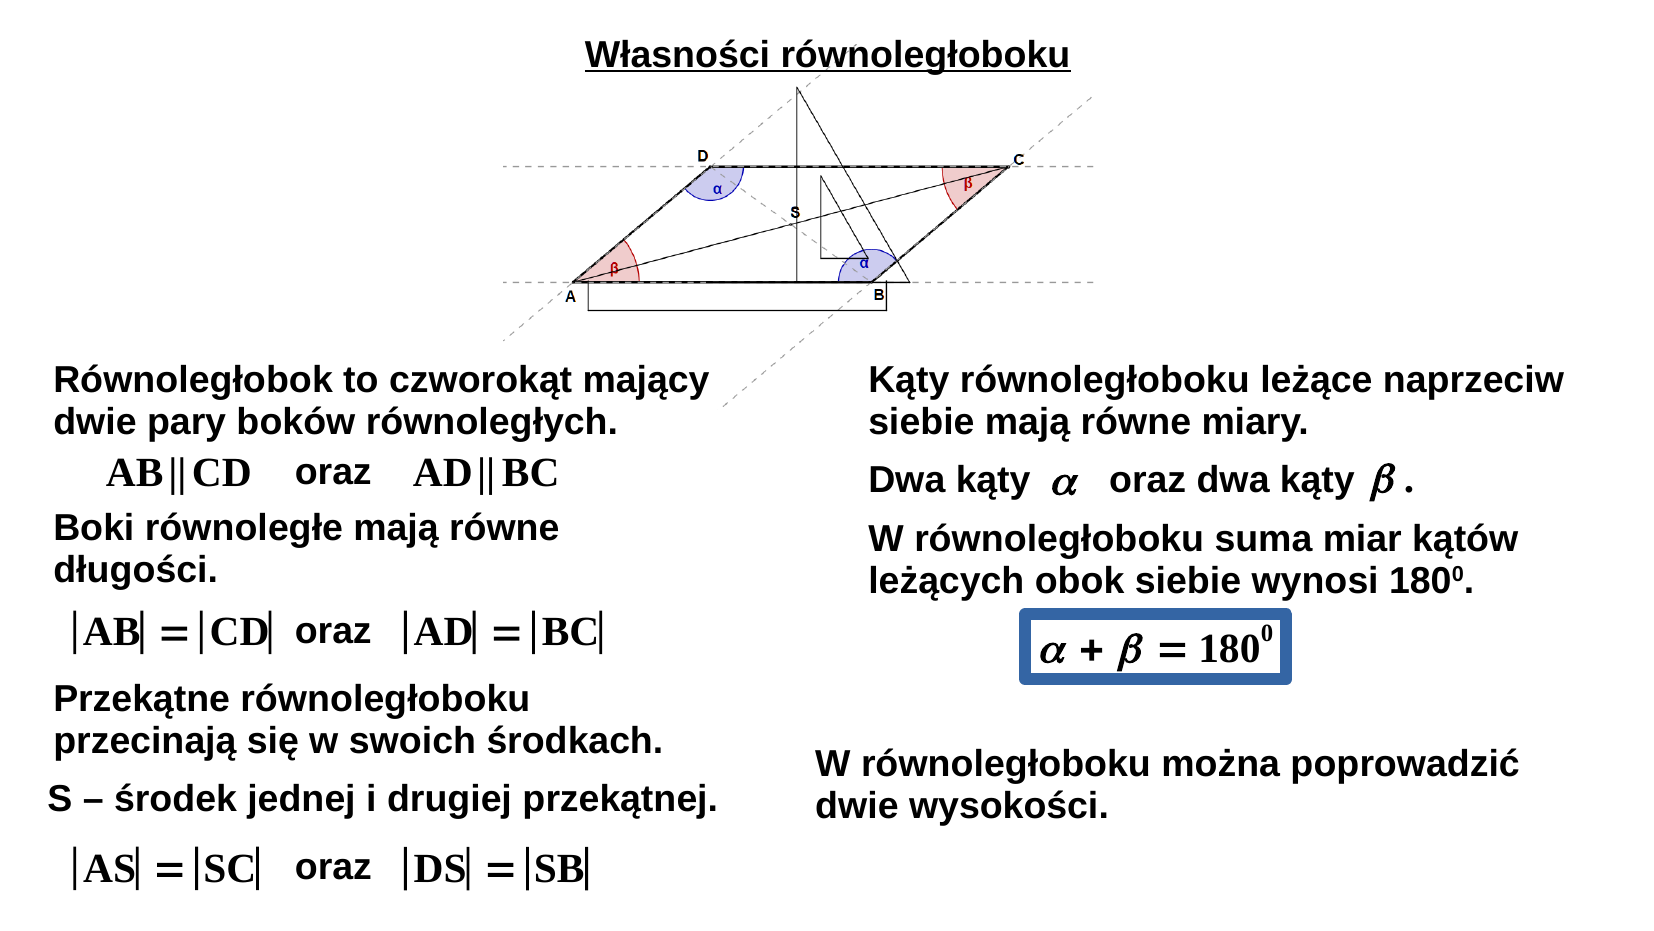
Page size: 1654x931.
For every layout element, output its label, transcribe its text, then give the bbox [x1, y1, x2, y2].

text_box oraz [280, 838, 431, 896]
text_box oraz [280, 450, 431, 498]
text_box Kąty równoległoboku leżące naprzeciw siebie mają równe miary. [853, 350, 1621, 450]
text_box Boki równoległe mają równe długości. [38, 498, 729, 598]
text_box Dwa kąty [853, 451, 1051, 509]
text_box S – środek jednej i drugiej przekątnej. [32, 770, 762, 836]
text_box Przekątne równoległoboku przecinają się w swoich środkach. [38, 669, 729, 769]
chart [98, 450, 258, 495]
chart [1031, 620, 1281, 674]
chart [1361, 454, 1421, 503]
text_box W równoległoboku można poprowadzić dwie wysokości. [800, 734, 1602, 834]
text_box oraz dwa kąty [1094, 450, 1472, 508]
chart [405, 450, 565, 495]
chart [1042, 472, 1087, 497]
chart [393, 844, 603, 892]
text_box Własności równoległoboku [570, 26, 1118, 85]
picture [503, 44, 1095, 410]
chart [393, 608, 618, 655]
chart [62, 608, 280, 655]
text_box oraz [280, 602, 431, 659]
chart [62, 844, 274, 891]
text_box W równoległoboku suma miar kątów leżących obok siebie wynosi 1800. [853, 510, 1621, 610]
text_box Równoległobok to czworokąt mający dwie pary boków równoległych. [38, 350, 729, 450]
